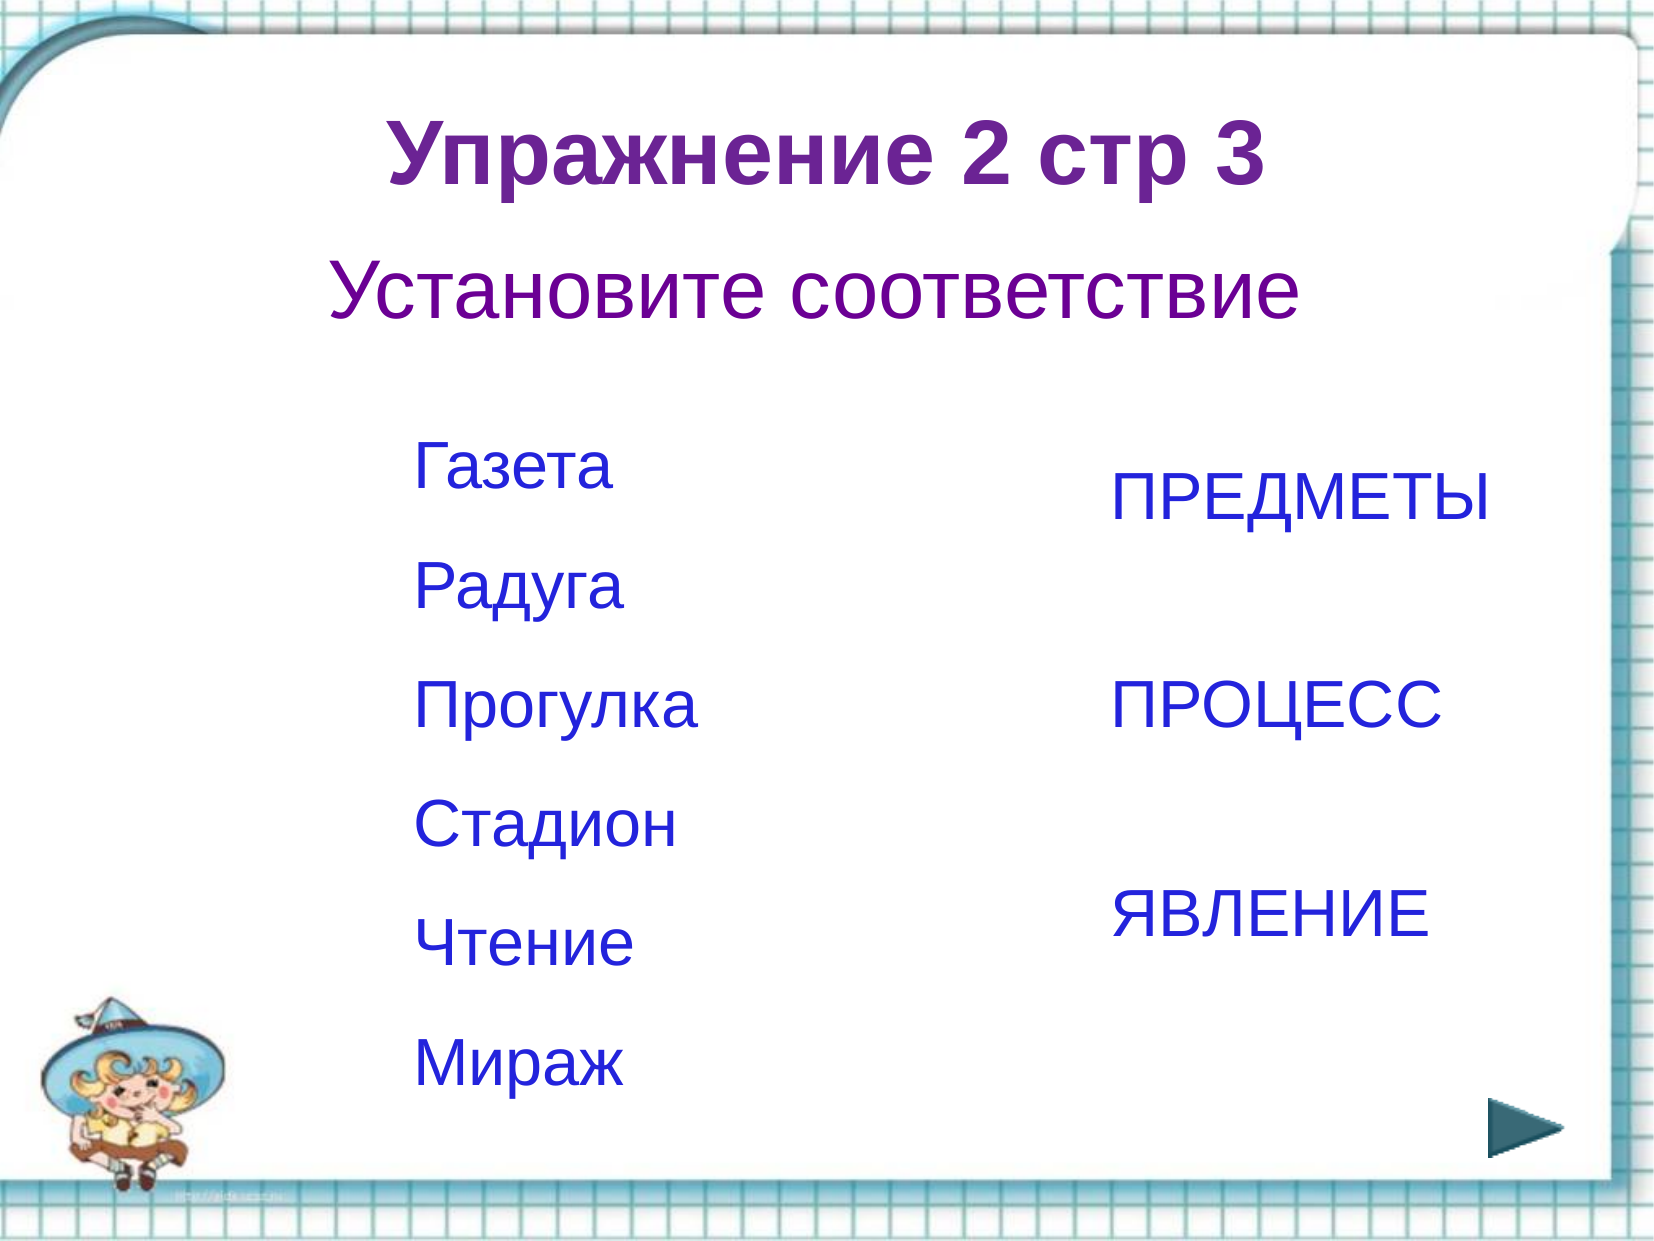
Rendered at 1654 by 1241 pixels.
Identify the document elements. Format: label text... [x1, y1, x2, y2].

title Упражнение 2 стр 3 [82, 49, 1571, 236]
list Газета Радуга Прогулка Стадион Чтение Мираж [342, 413, 781, 1134]
list ПРЕДМЕТЫ ПРОЦЕСС ЯВЛЕНИЕ [1039, 354, 1524, 1169]
title Установите соответствие [82, 236, 1571, 343]
picture [0, 0, 1654, 1241]
